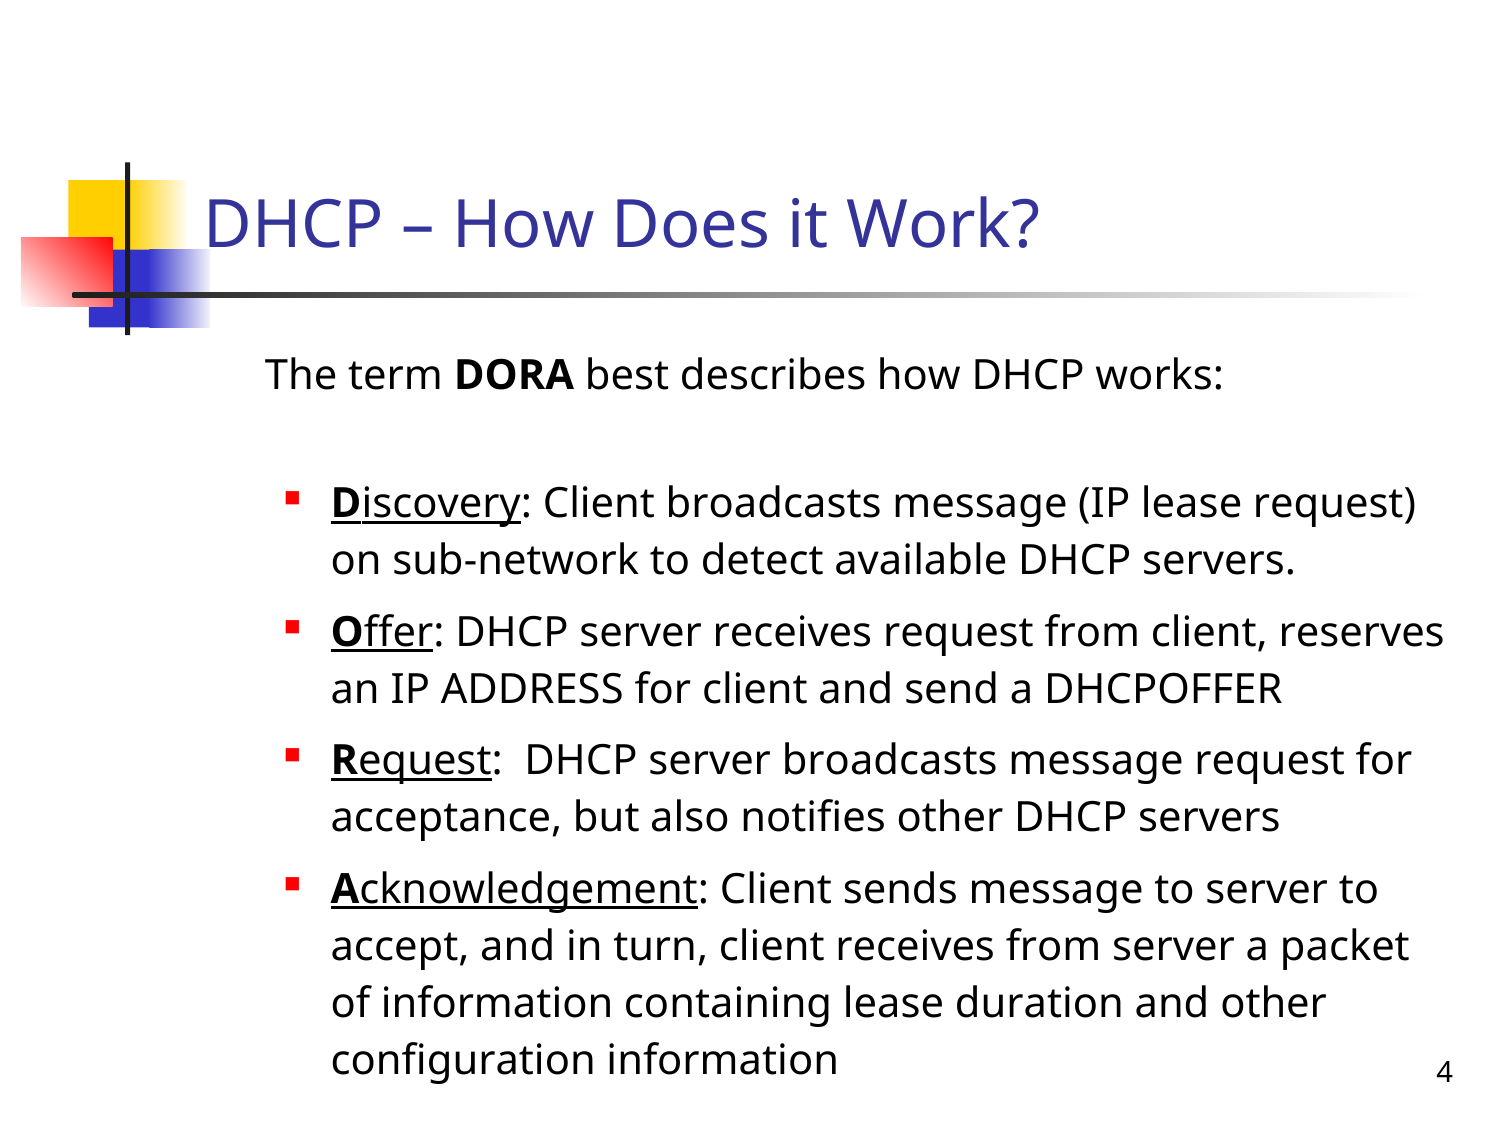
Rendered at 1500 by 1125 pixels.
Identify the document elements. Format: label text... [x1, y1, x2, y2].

title DHCP – How Does it Work? [188, 35, 1468, 276]
list The term DORA best describes how DHCP works: Discovery: Client broadcasts message (IP lease request) on sub-network to detect available DHCP servers. Offer: DHCP server receives request from client, reserves an IP ADDRESS for client and send a DHCPOFFER Request: DHCP server broadcasts message request for acceptance, but also notifies other DHCP servers Acknowledgement: Client sends message to server to accept, and in turn, client receives from server a packet of information containing lease duration and other configuration information [193, 331, 1469, 1084]
